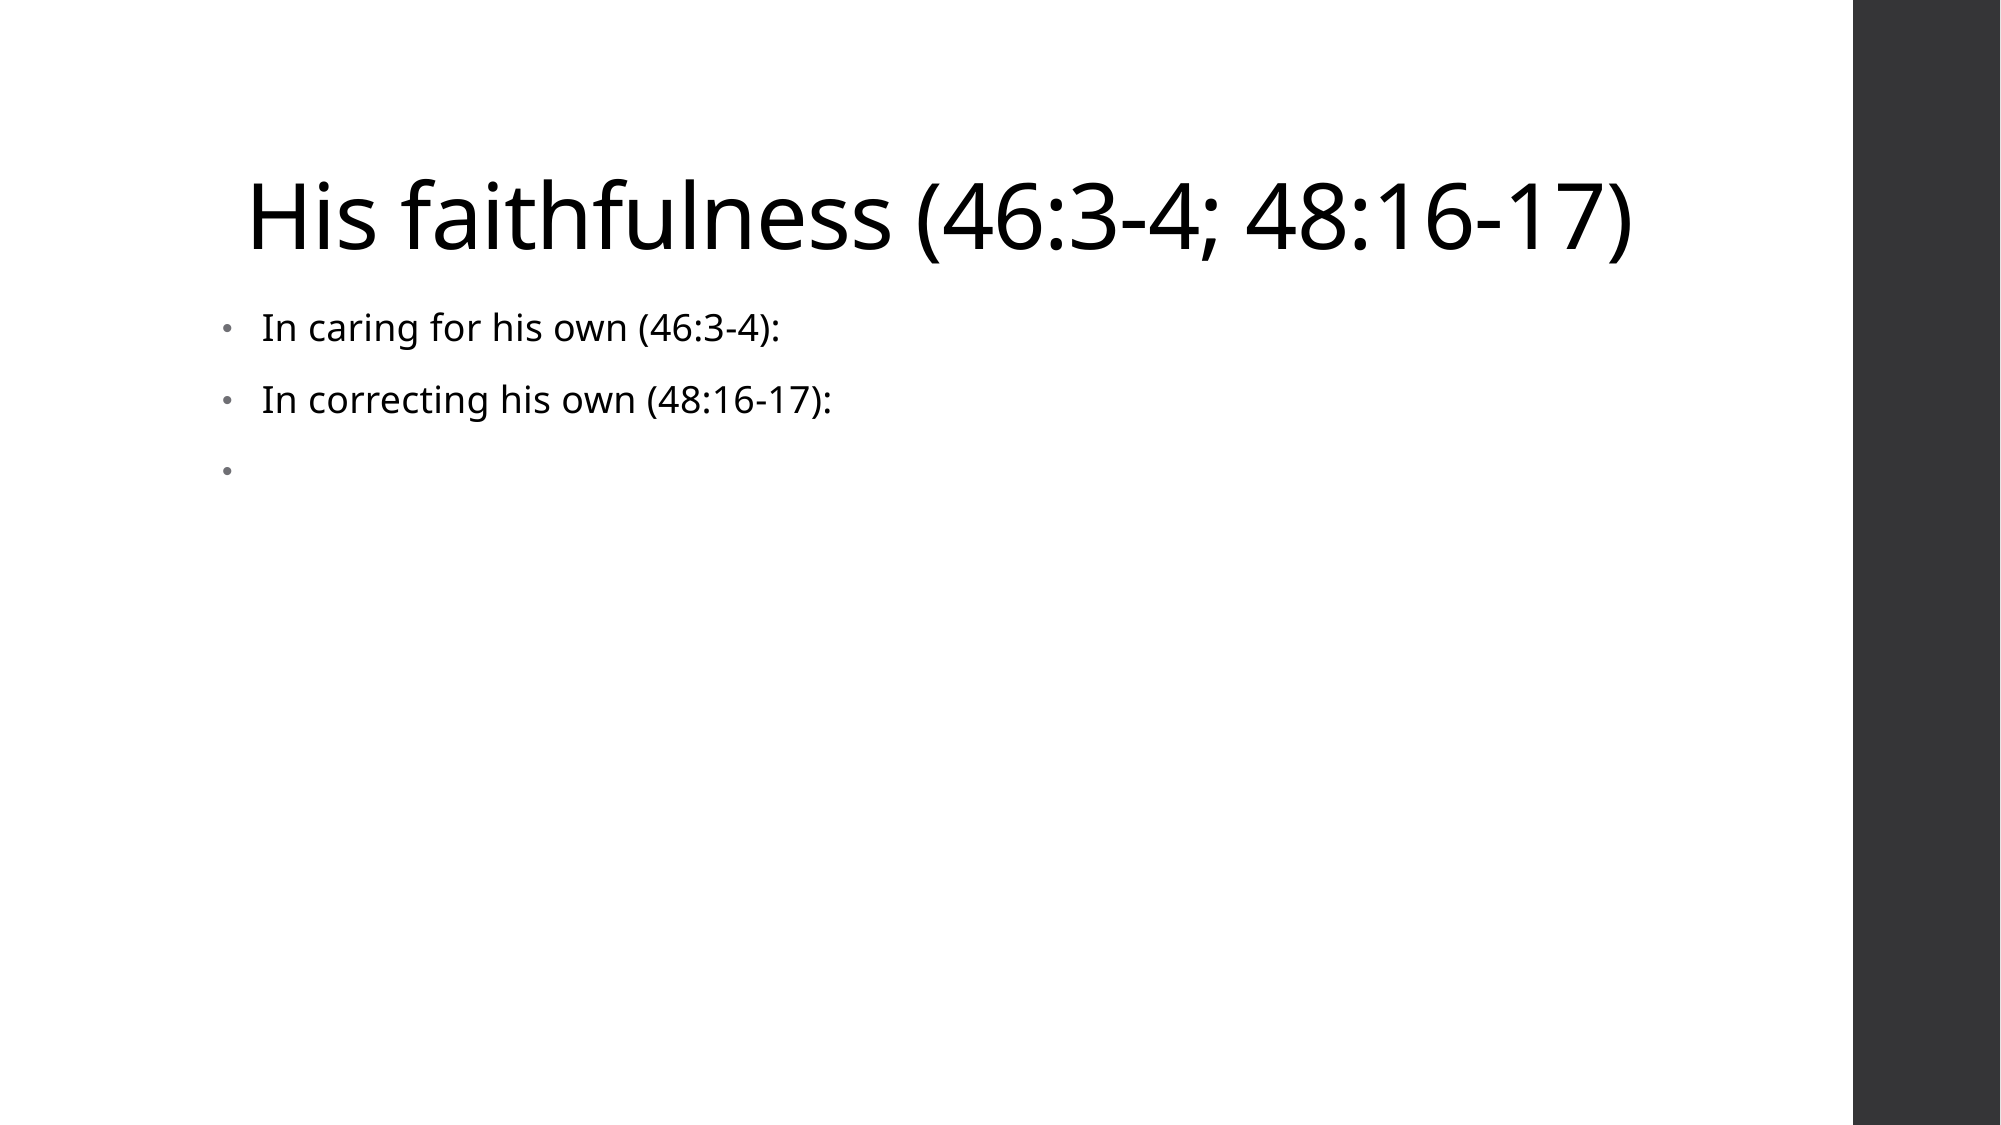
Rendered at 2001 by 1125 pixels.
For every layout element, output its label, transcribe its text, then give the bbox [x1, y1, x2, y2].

title His faithfulness (46:3-4; 48:16-17) [206, 60, 1797, 278]
list In caring for his own (46:3-4): In correcting his own (48:16-17): [206, 299, 1617, 1014]
